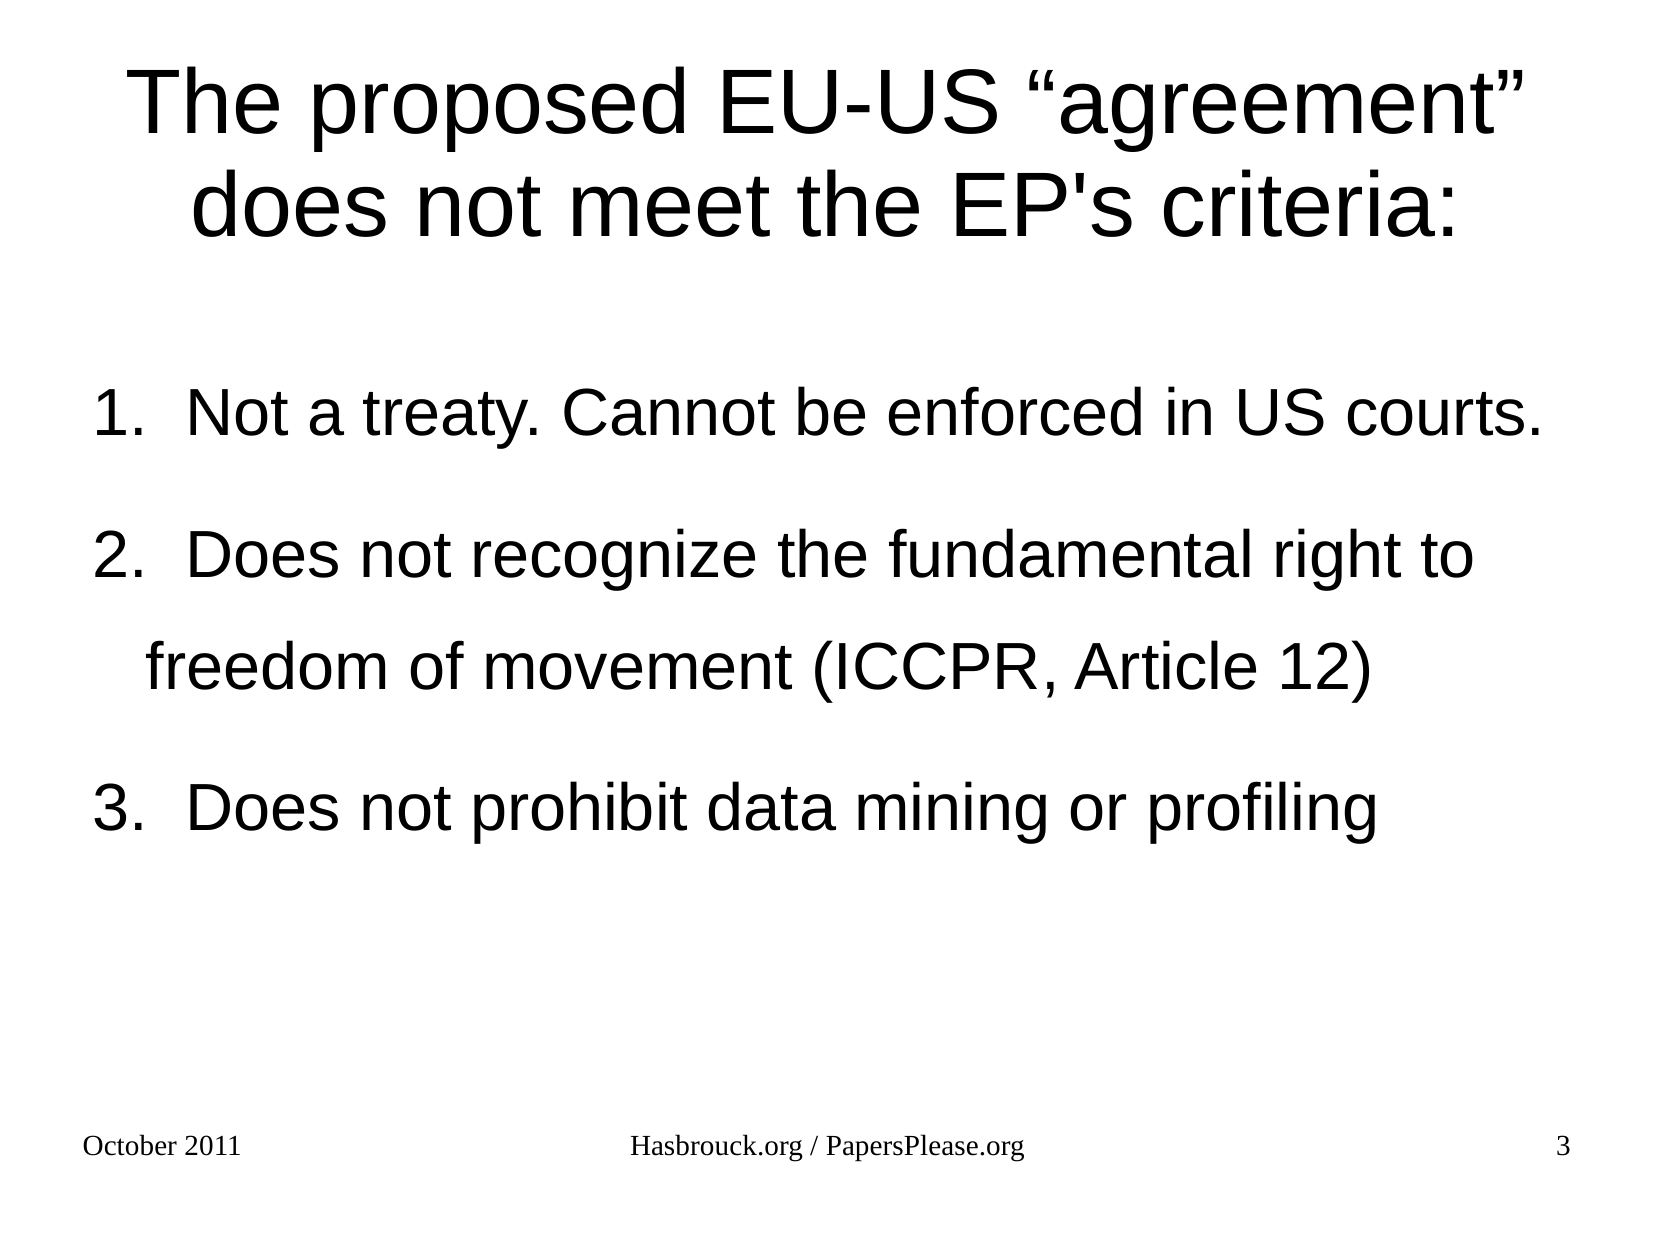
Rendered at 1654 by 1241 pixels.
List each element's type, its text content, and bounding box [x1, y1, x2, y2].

title The proposed EU-US “agreement” does not meet the EP's criteria: [82, 49, 1571, 257]
list Not a treaty. Cannot be enforced in US courts. Does not recognize the fundamental right to freedom of movement (ICCPR, Article 12) Does not prohibit data mining or profiling [75, 337, 1564, 976]
